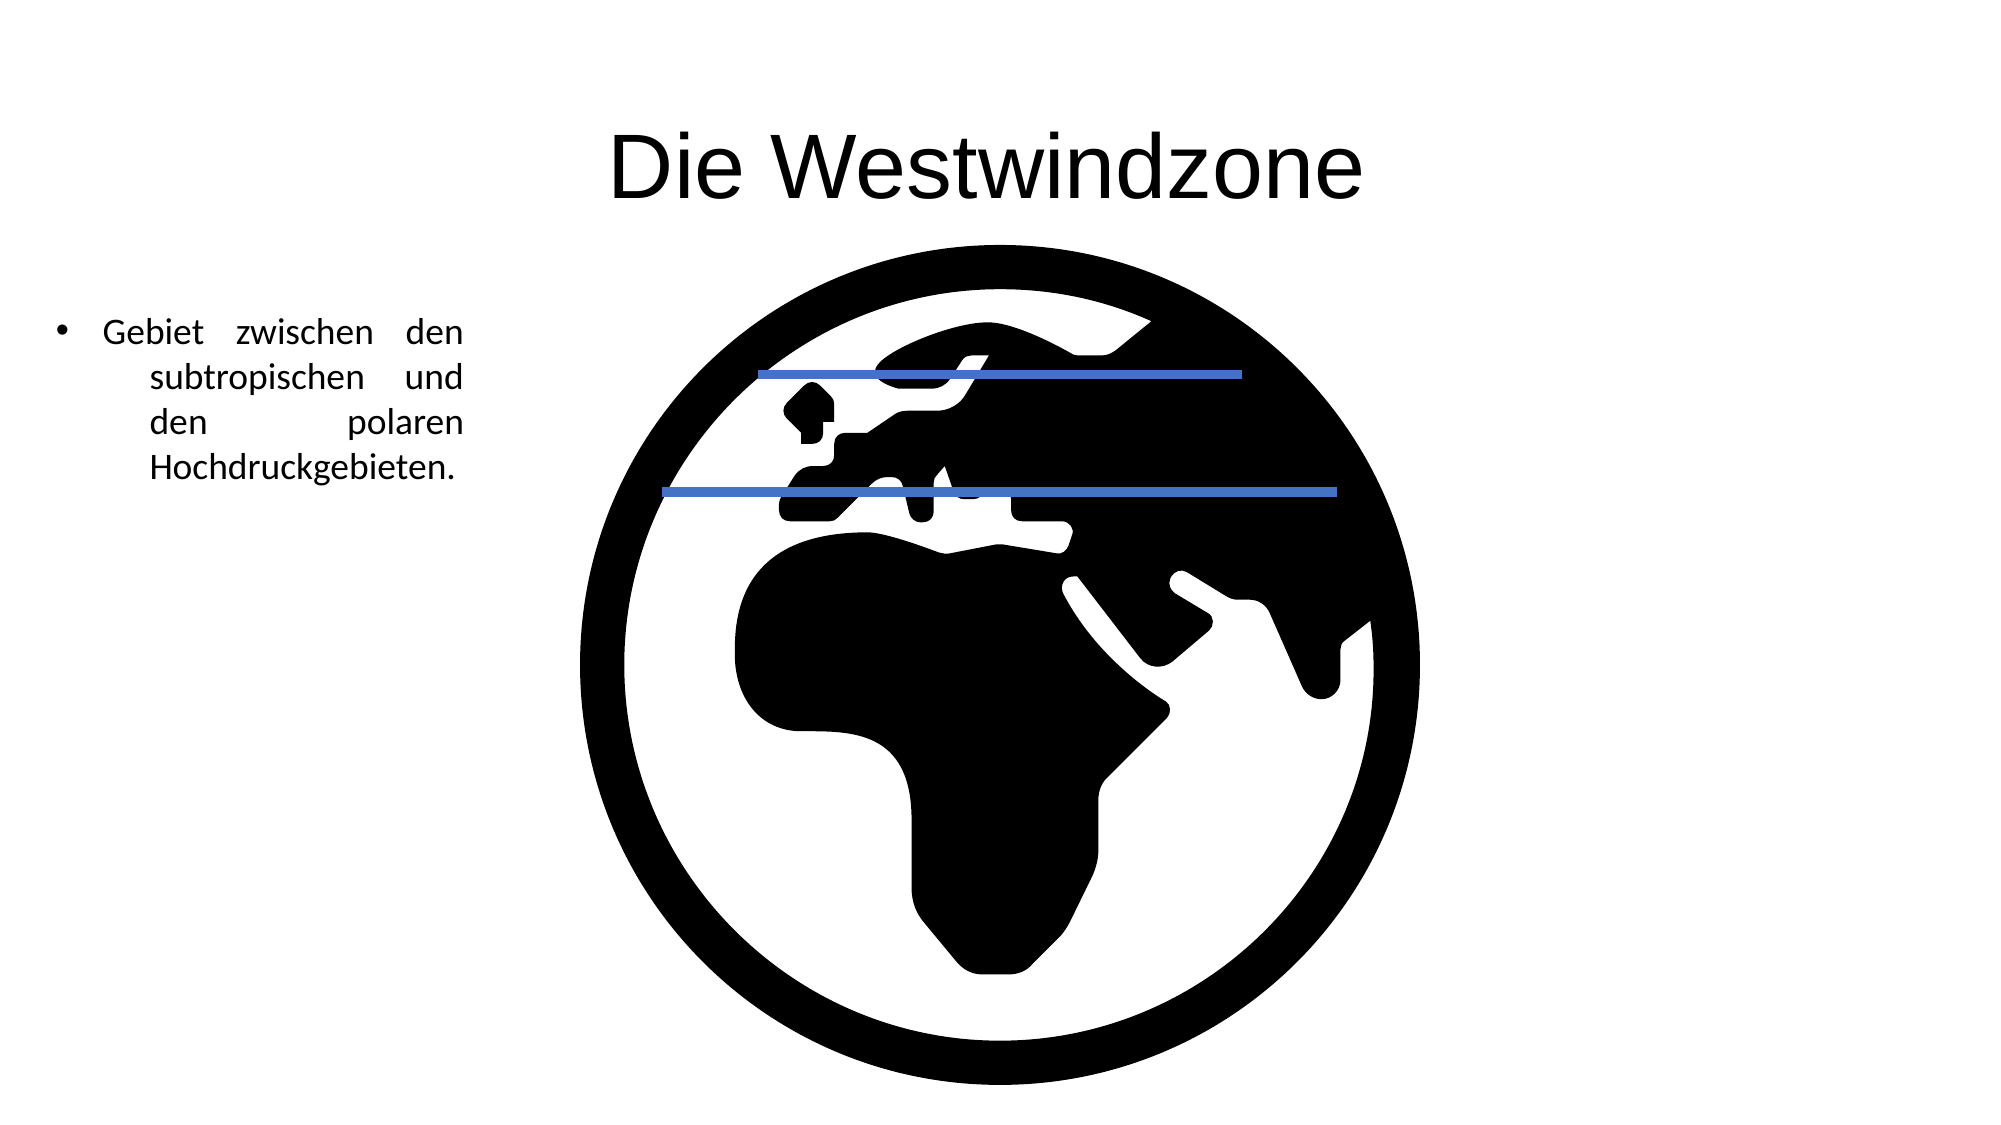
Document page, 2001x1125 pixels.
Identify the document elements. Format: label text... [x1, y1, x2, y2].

picture [463, 128, 1537, 1125]
text_box Gebiet zwischen den subtropischen und den polaren Hochdruckgebieten. [41, 299, 479, 494]
title Die Westwindzone [137, 59, 1863, 278]
